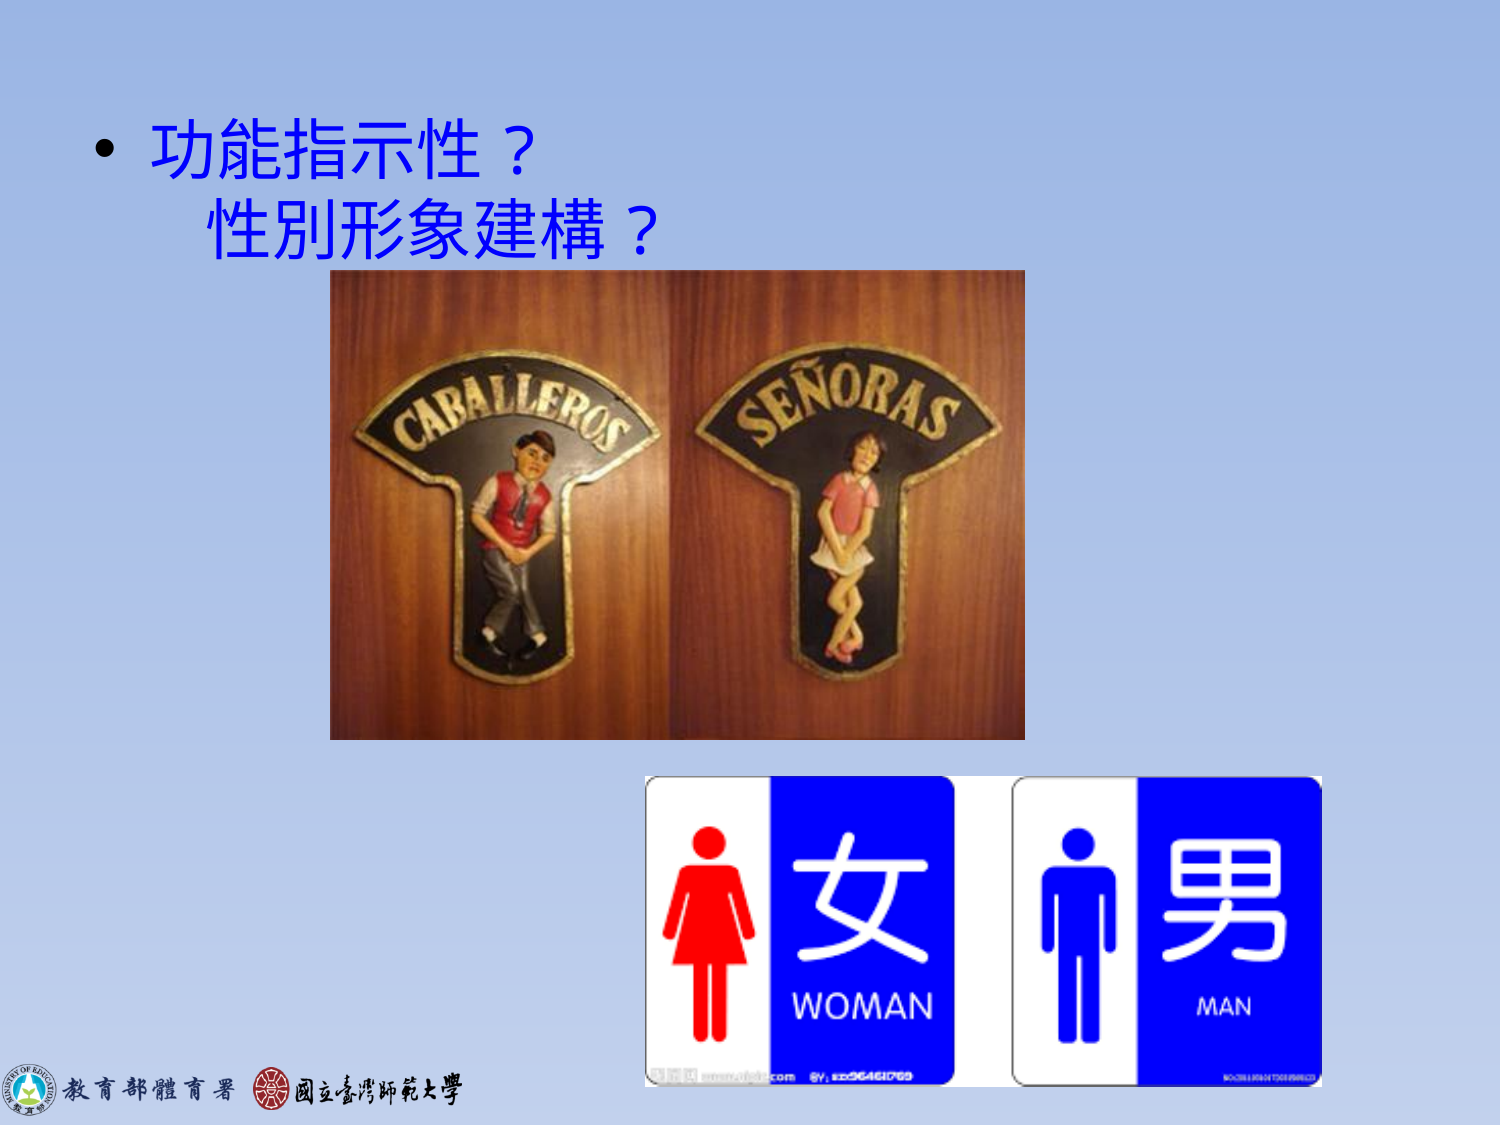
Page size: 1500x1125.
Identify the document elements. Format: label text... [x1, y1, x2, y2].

picture [330, 270, 1025, 740]
picture [645, 776, 1322, 1087]
list 功能指示性? 性別形象建構? [78, 99, 952, 1000]
